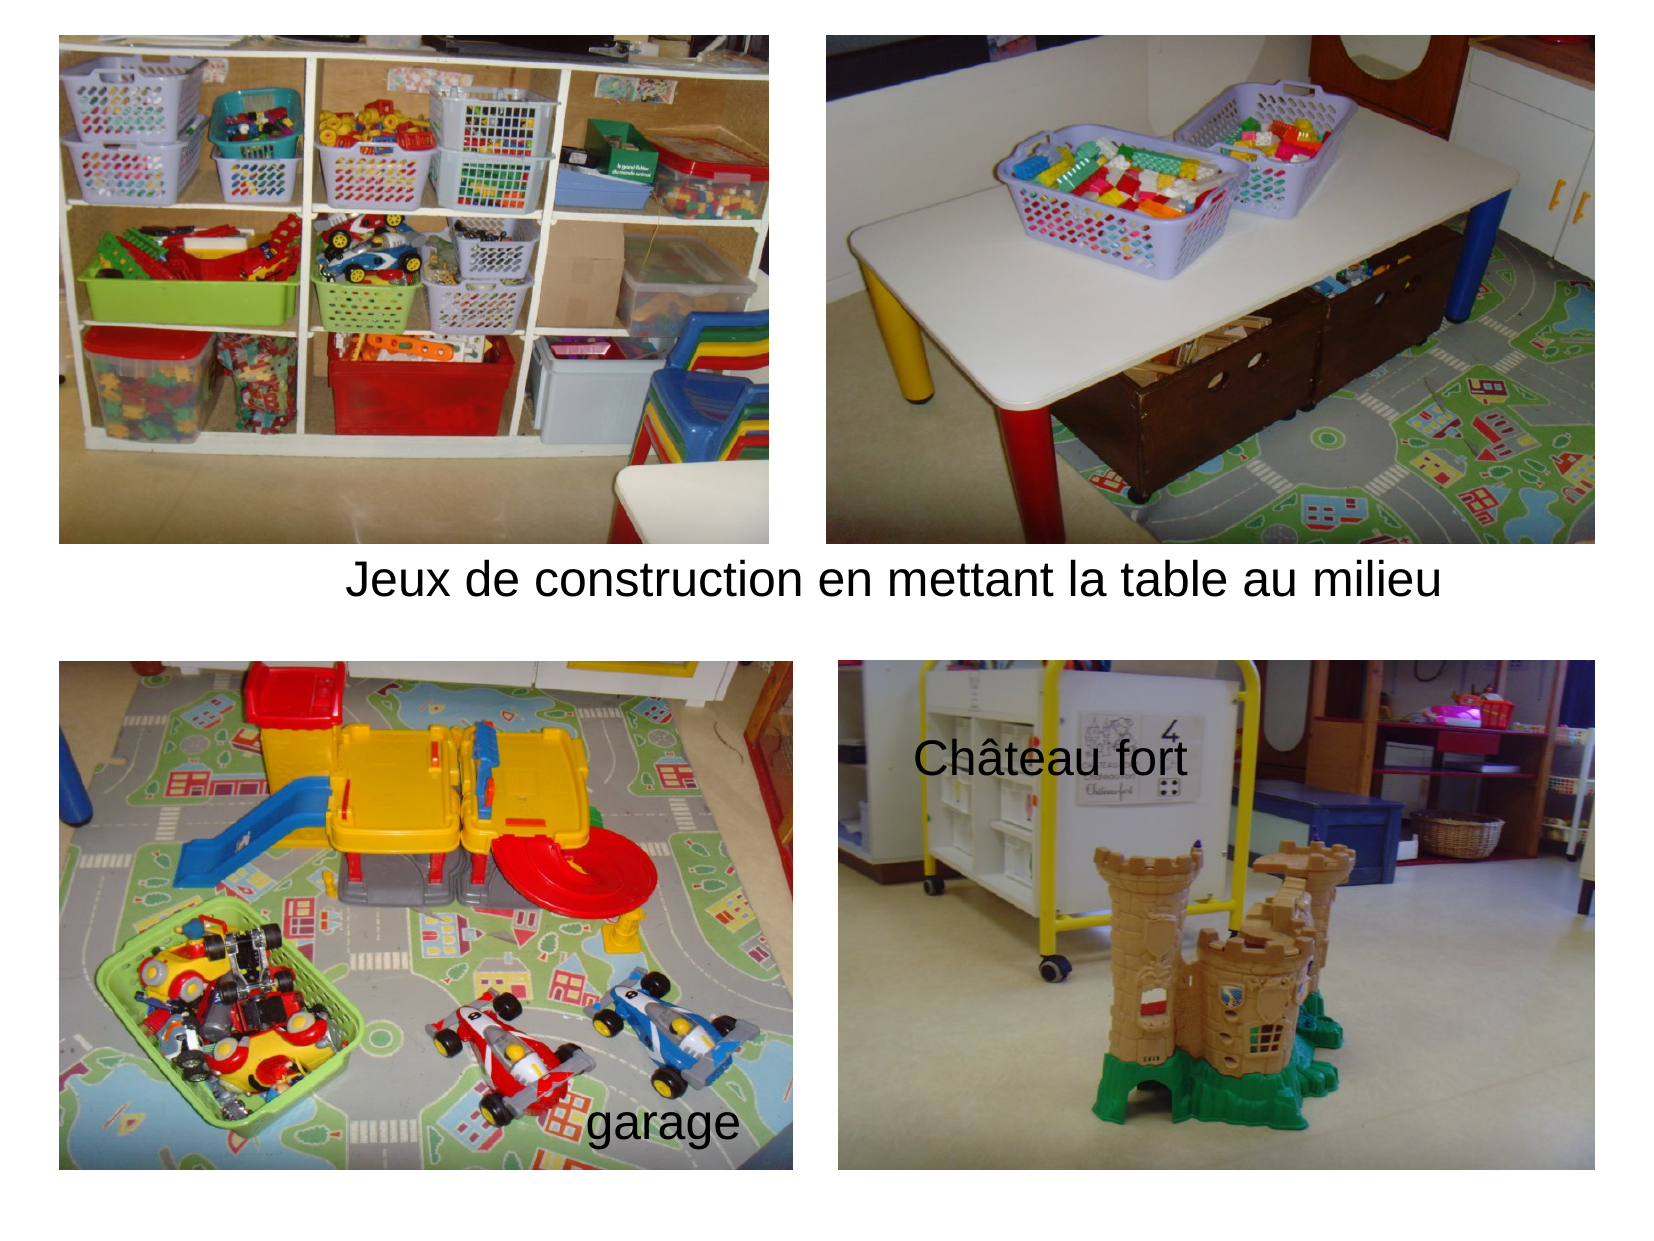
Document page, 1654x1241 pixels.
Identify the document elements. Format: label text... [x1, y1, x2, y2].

picture [59, 661, 793, 1170]
picture [838, 660, 1595, 1170]
text_box garage [570, 1086, 756, 1158]
picture [826, 35, 1595, 544]
picture [59, 35, 769, 544]
text_box Château fort [898, 722, 1204, 794]
text_box Jeux de construction en mettant la table au milieu [330, 543, 1459, 615]
